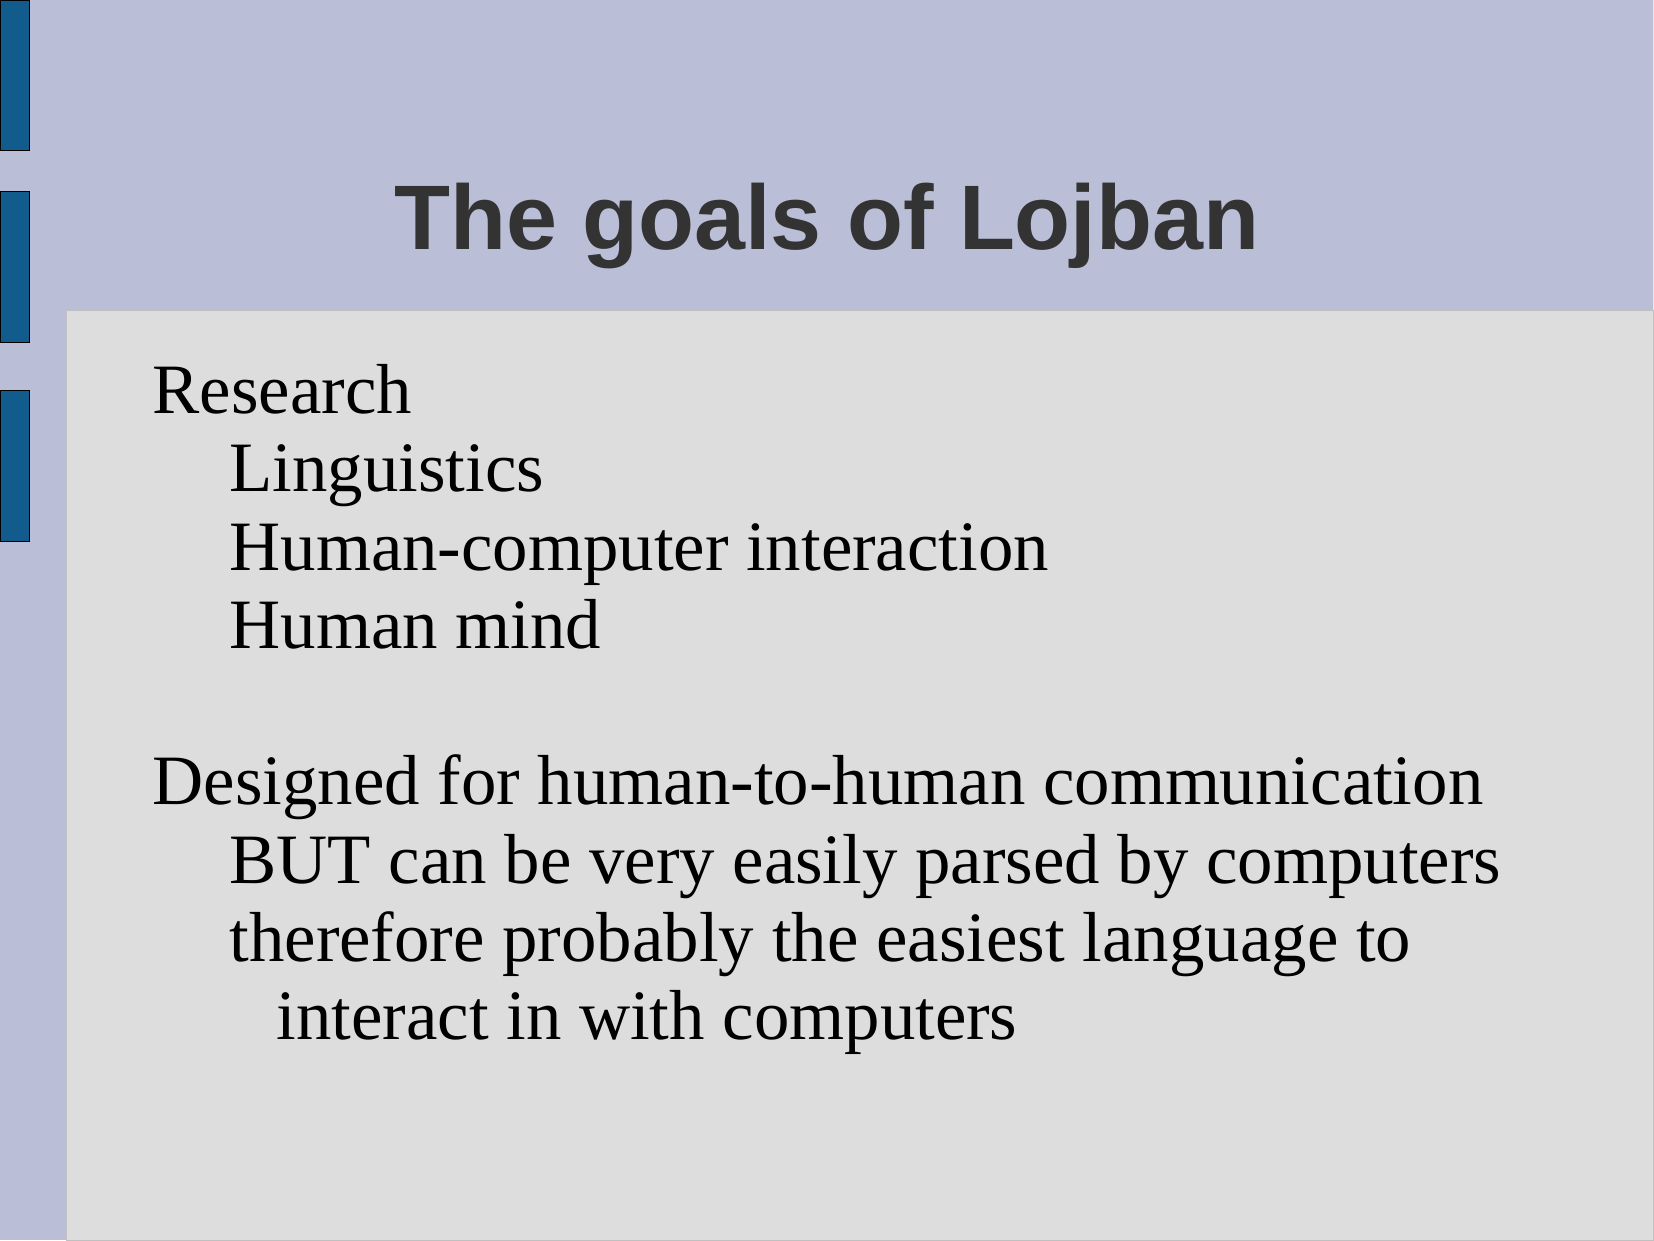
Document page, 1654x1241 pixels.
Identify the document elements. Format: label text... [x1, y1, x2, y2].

list Research Linguistics Human-computer interaction Human mind Designed for human-to-human communication BUT can be very easily parsed by computers therefore probably the easiest language to interact in with computers [135, 350, 1516, 1212]
title The goals of Lojban [121, 114, 1534, 322]
